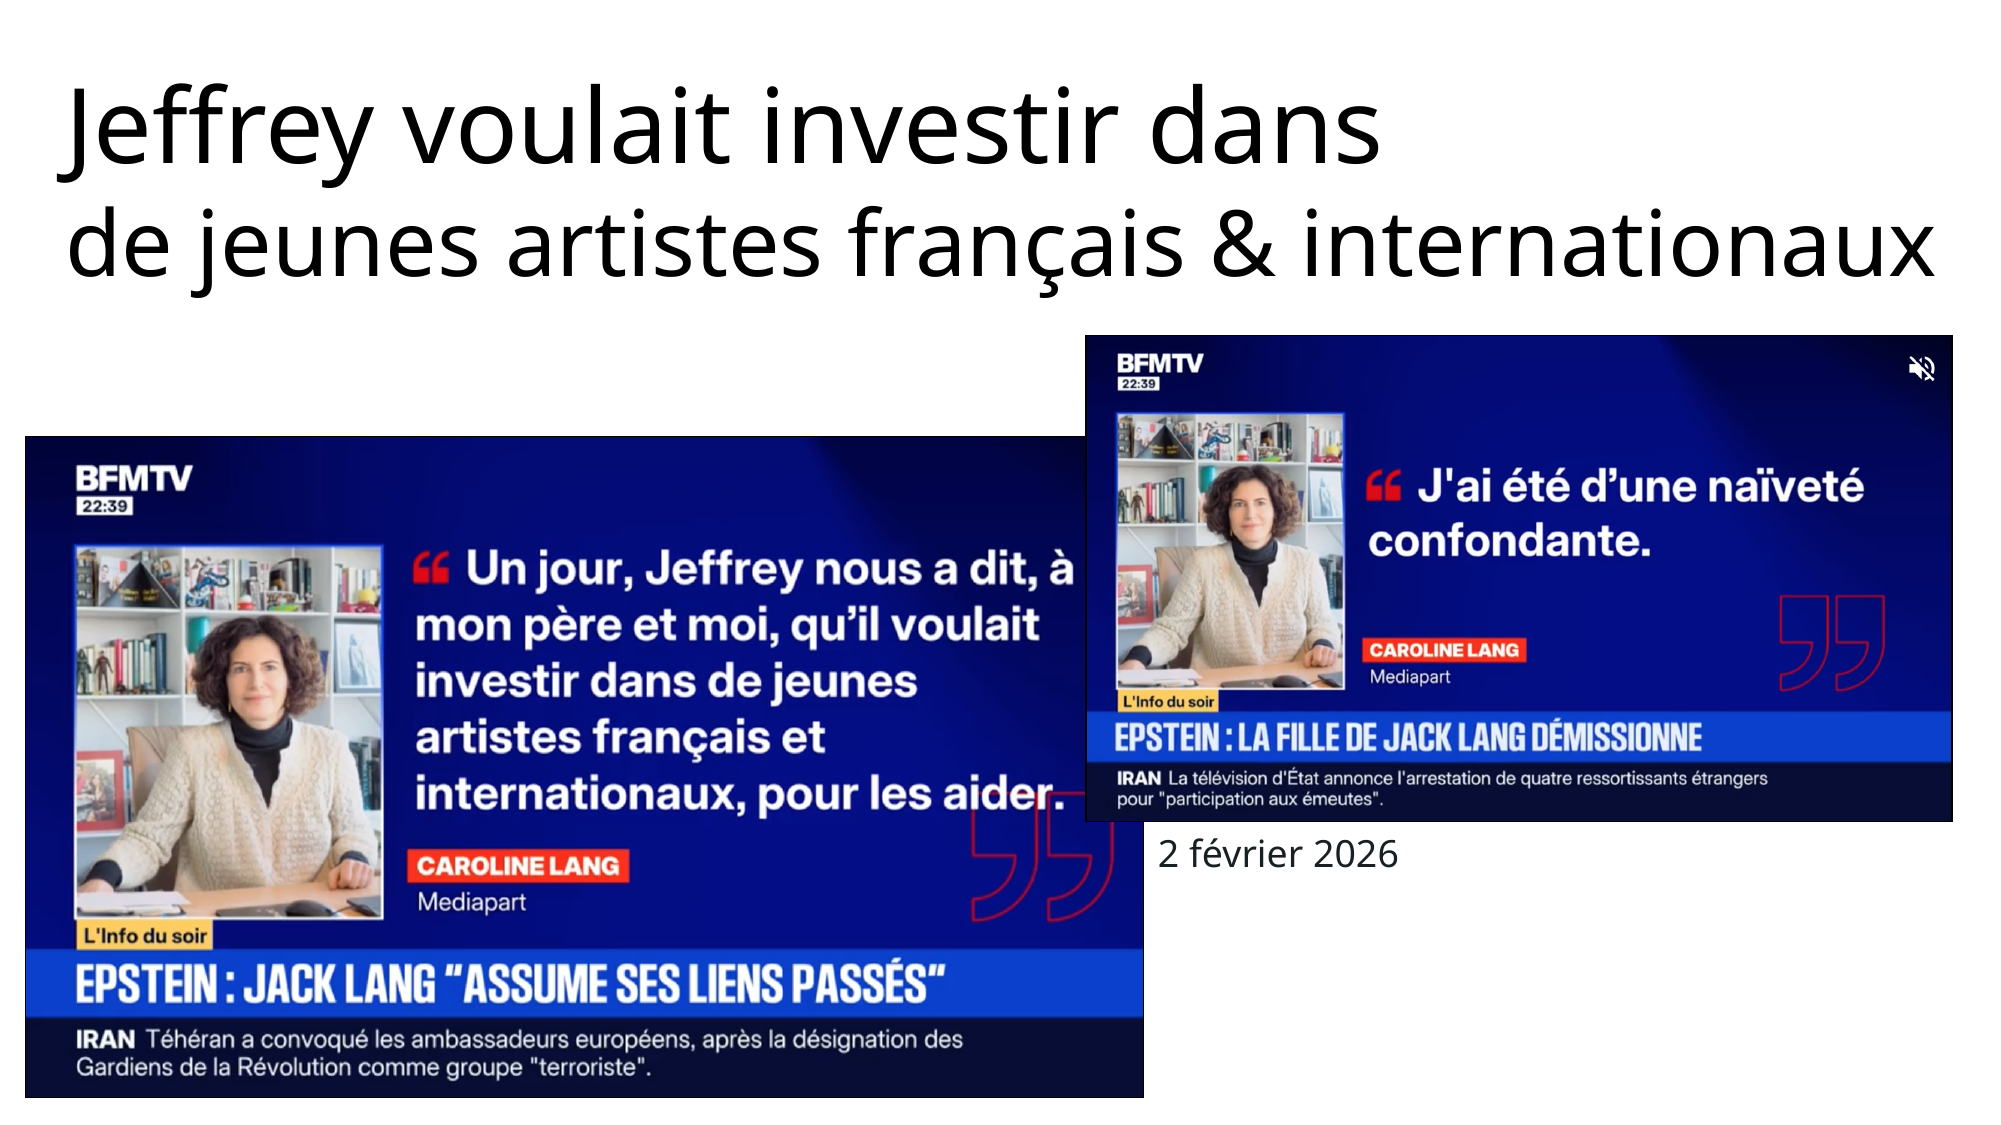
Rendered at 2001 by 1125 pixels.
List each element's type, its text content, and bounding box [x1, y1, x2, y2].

text_box Jeffrey voulait investir dans de jeunes artistes français & internationaux [50, 52, 1971, 305]
picture [26, 437, 1143, 1097]
text_box 2 février 2026 [1144, 822, 1505, 883]
picture [1086, 336, 1952, 821]
